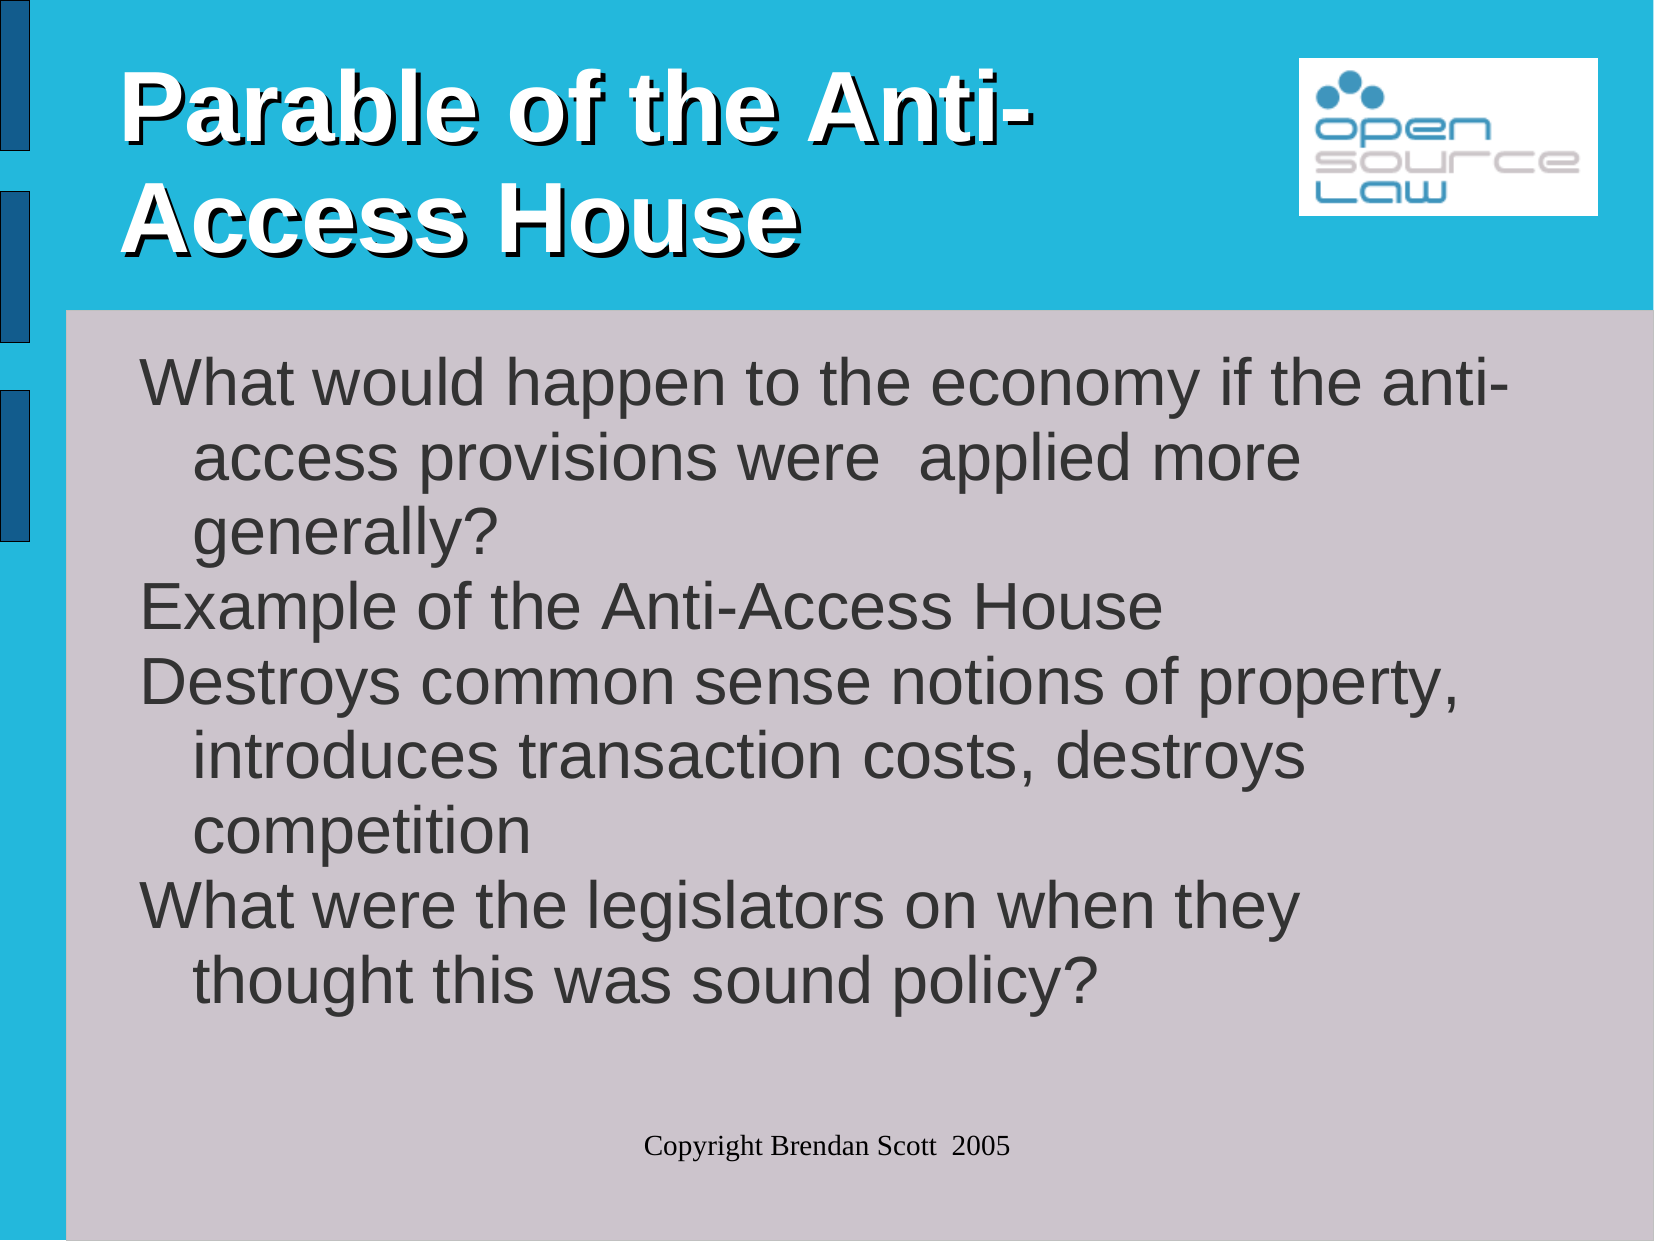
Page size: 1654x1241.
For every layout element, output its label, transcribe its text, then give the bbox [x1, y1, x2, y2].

list What would happen to the economy if the anti-access provisions were applied more generally? Example of the Anti-Access House Destroys common sense notions of property, introduces transaction costs, destroys competition What were the legislators on when they thought this was sound policy? [121, 344, 1534, 1112]
title Parable of the Anti-Access House [118, 33, 1211, 292]
picture [1299, 58, 1598, 216]
